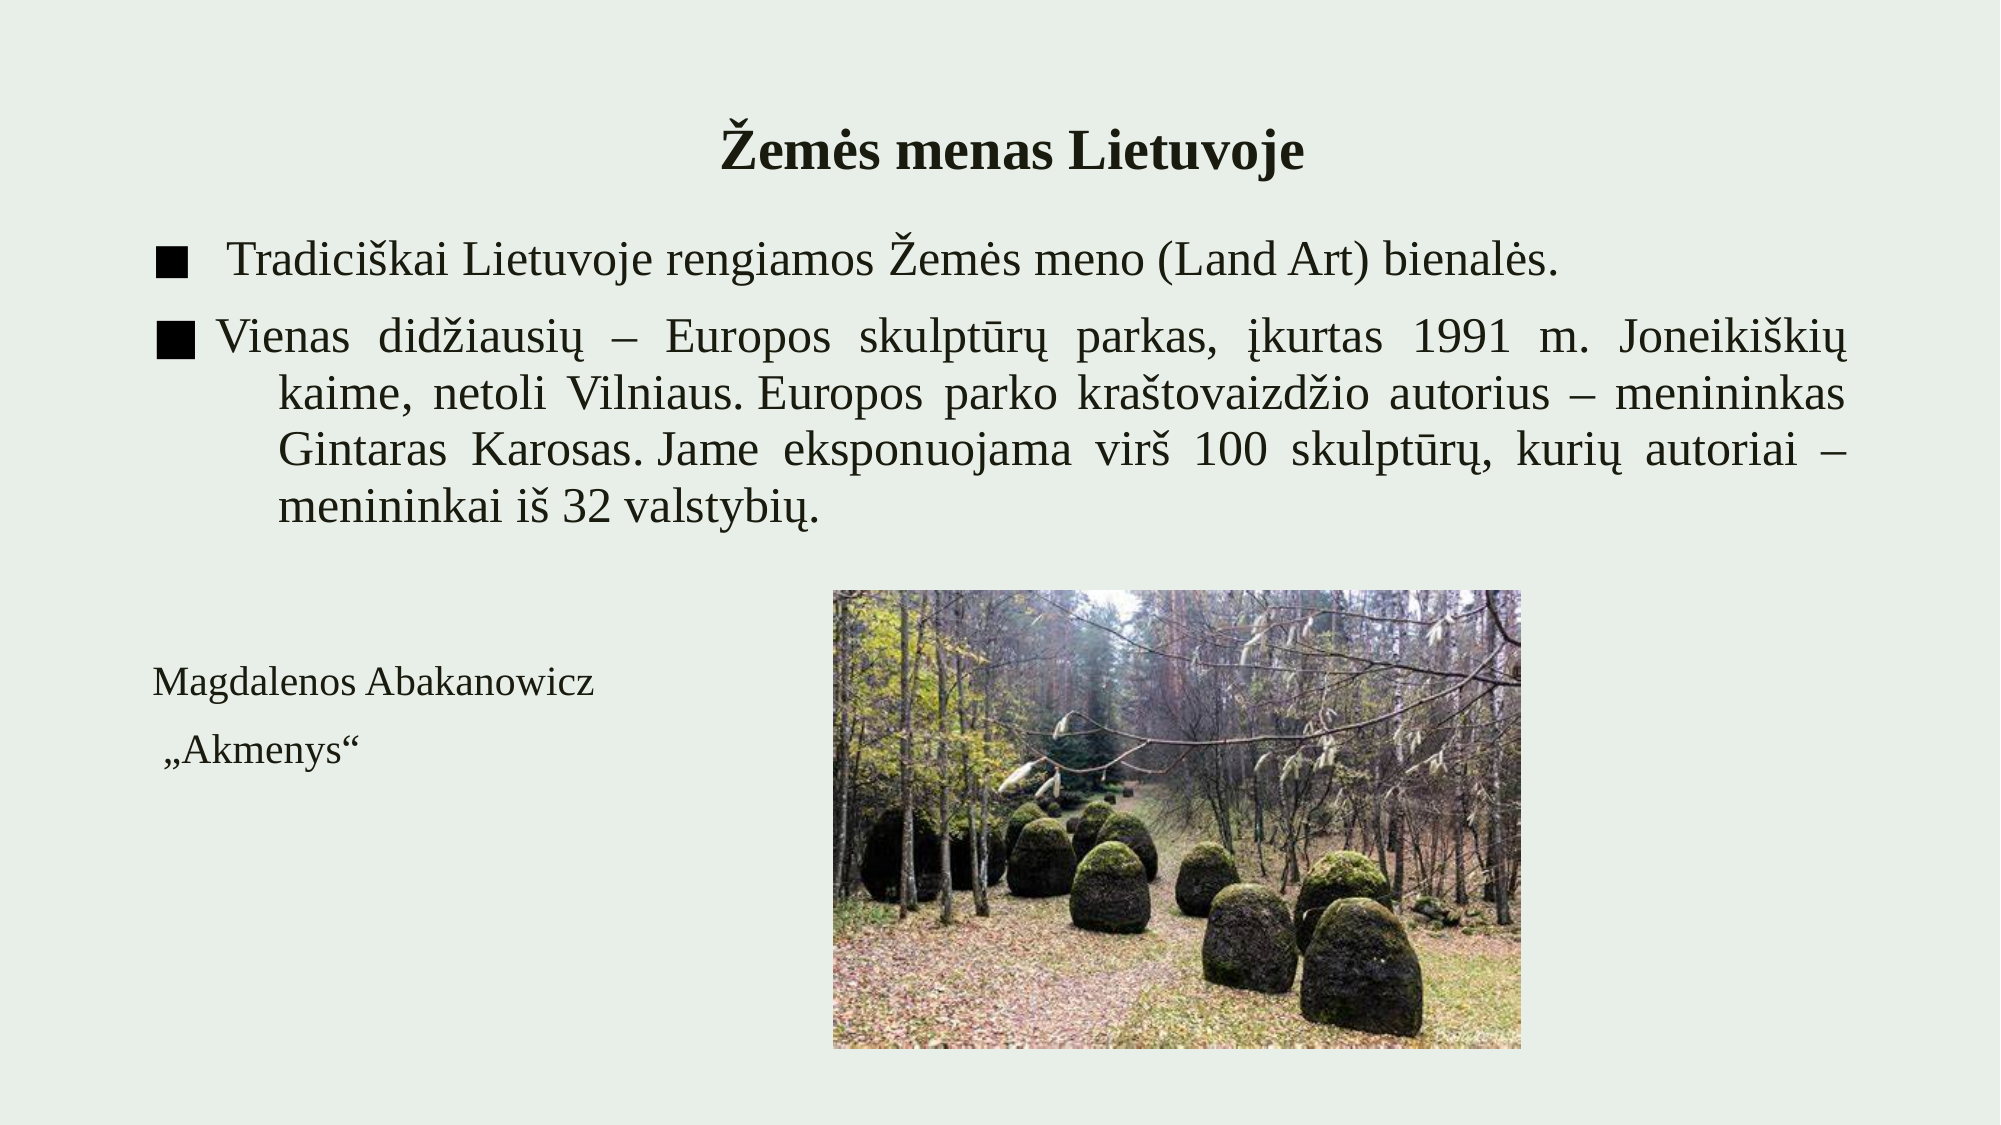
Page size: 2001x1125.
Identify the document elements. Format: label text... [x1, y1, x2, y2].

list Tradiciškai Lietuvoje rengiamos Žemės meno (Land Art) bienalės. Vienas didžiausių – Europos skulptūrų parkas, įkurtas 1991 m. Joneikiškių kaime, netoli Vilniaus. Europos parko kraštovaizdžio autorius – menininkas Gintaras Karosas. Jame eksponuojama virš 100 skulptūrų, kurių autoriai – menininkai iš 32 valstybių. Magdalenos Abakanowicz „Akmenys“ [137, 222, 1863, 1014]
title Žemės menas Lietuvoje [225, 112, 1801, 222]
picture [833, 590, 1521, 1049]
